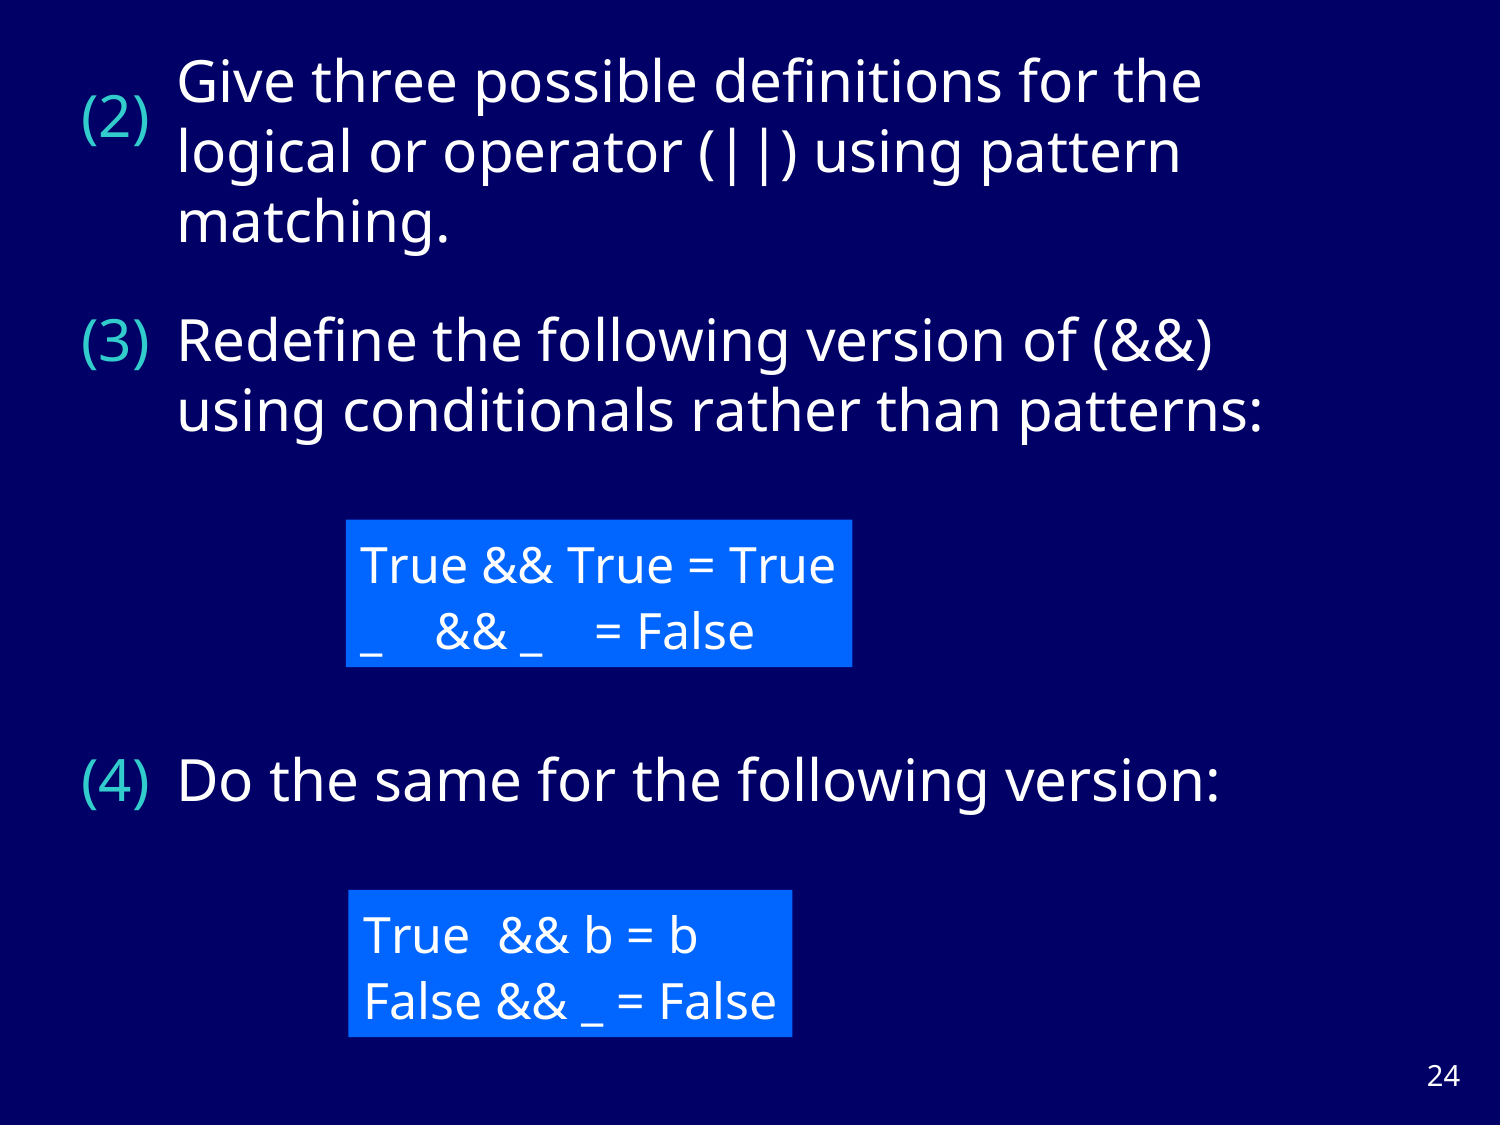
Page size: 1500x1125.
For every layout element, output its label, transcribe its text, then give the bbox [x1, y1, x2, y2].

text_box (4) [66, 735, 165, 822]
text_box (2) [66, 71, 165, 157]
text_box True && True = True _ && _ = False [345, 519, 853, 668]
text_box <number> [1374, 1049, 1476, 1101]
text_box Give three possible definitions for the logical or operator (||) using pattern matching. [161, 36, 1386, 262]
text_box True && b = b False && _ = False [348, 889, 793, 1038]
text_box Do the same for the following version: [165, 735, 1386, 822]
text_box (3) [66, 295, 165, 382]
text_box Redefine the following version of (&&) using conditionals rather than patterns: [161, 295, 1386, 452]
